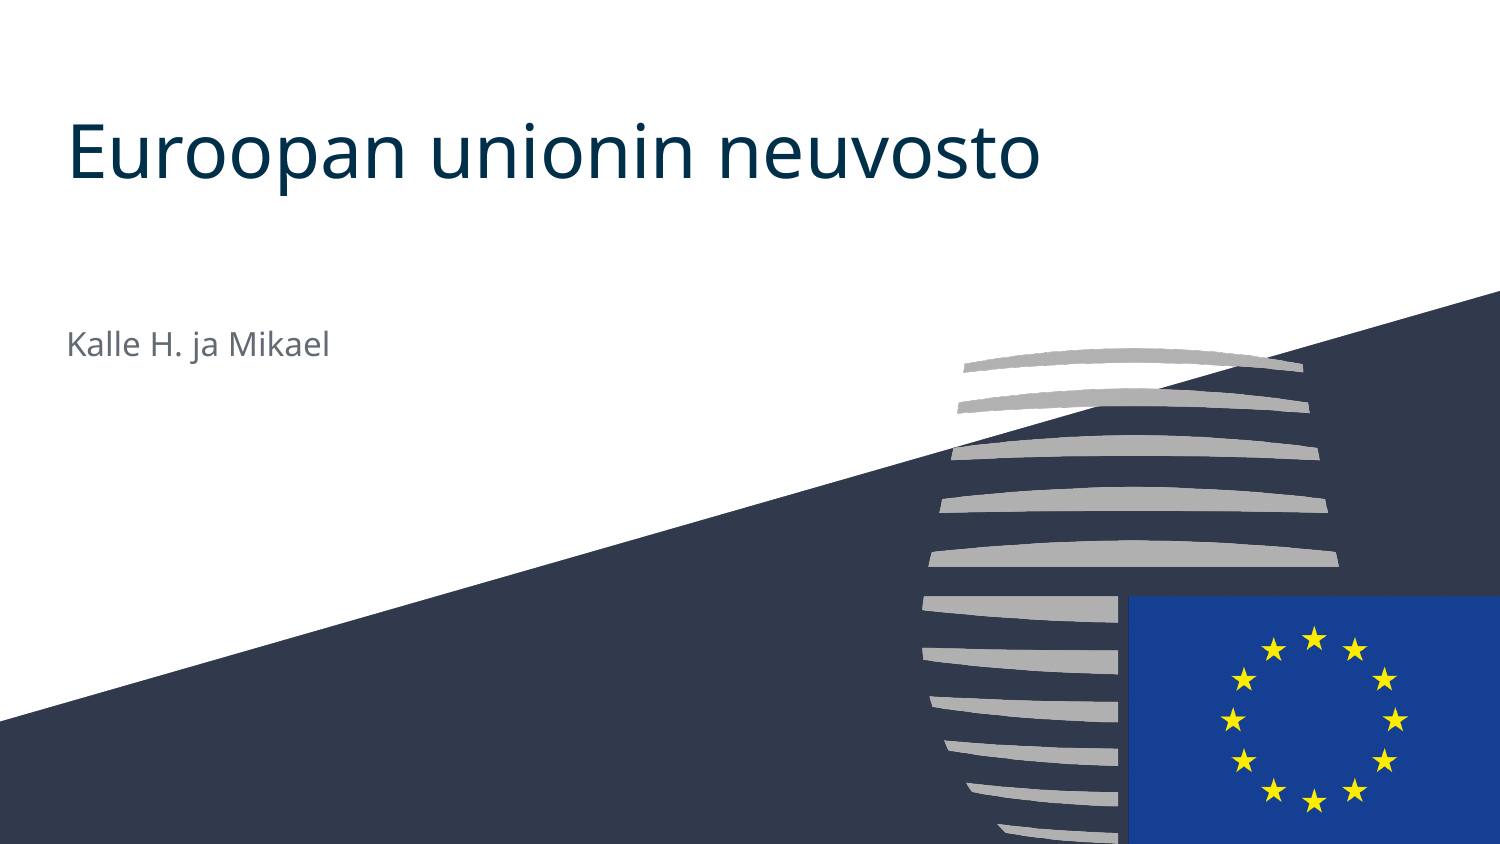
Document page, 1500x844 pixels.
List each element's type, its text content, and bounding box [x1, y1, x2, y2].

title Euroopan unionin neuvosto [51, 88, 1449, 299]
subtitle Kalle H. ja Mikael [51, 308, 748, 430]
picture [922, 348, 1500, 844]
